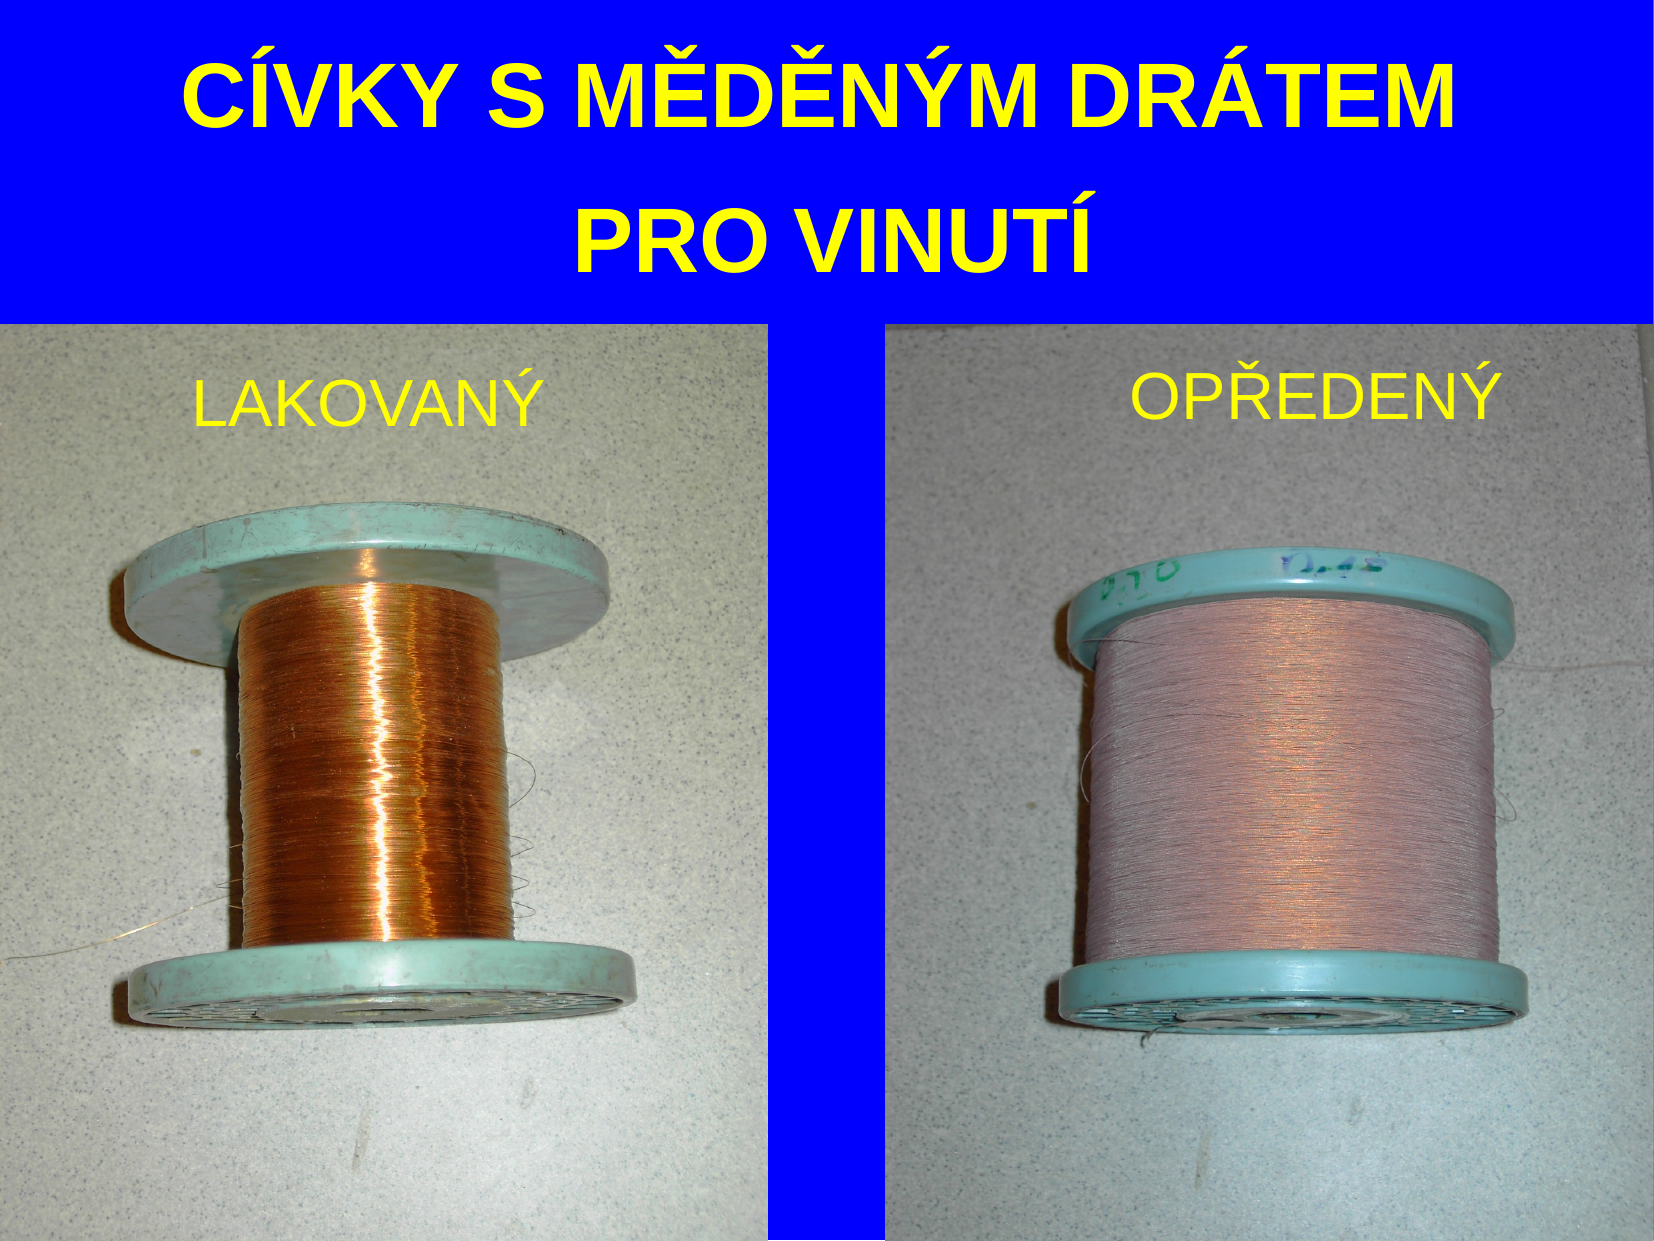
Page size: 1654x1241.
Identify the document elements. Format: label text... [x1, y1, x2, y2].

picture [0, 324, 768, 1241]
text_box OPŘEDENÝ [1092, 354, 1610, 473]
text_box LAKOVANÝ [177, 354, 562, 473]
picture [885, 324, 1654, 1241]
title CÍVKY S MĚDĚNÝM DRÁTEM PRO VINUTÍ [76, 0, 1565, 355]
